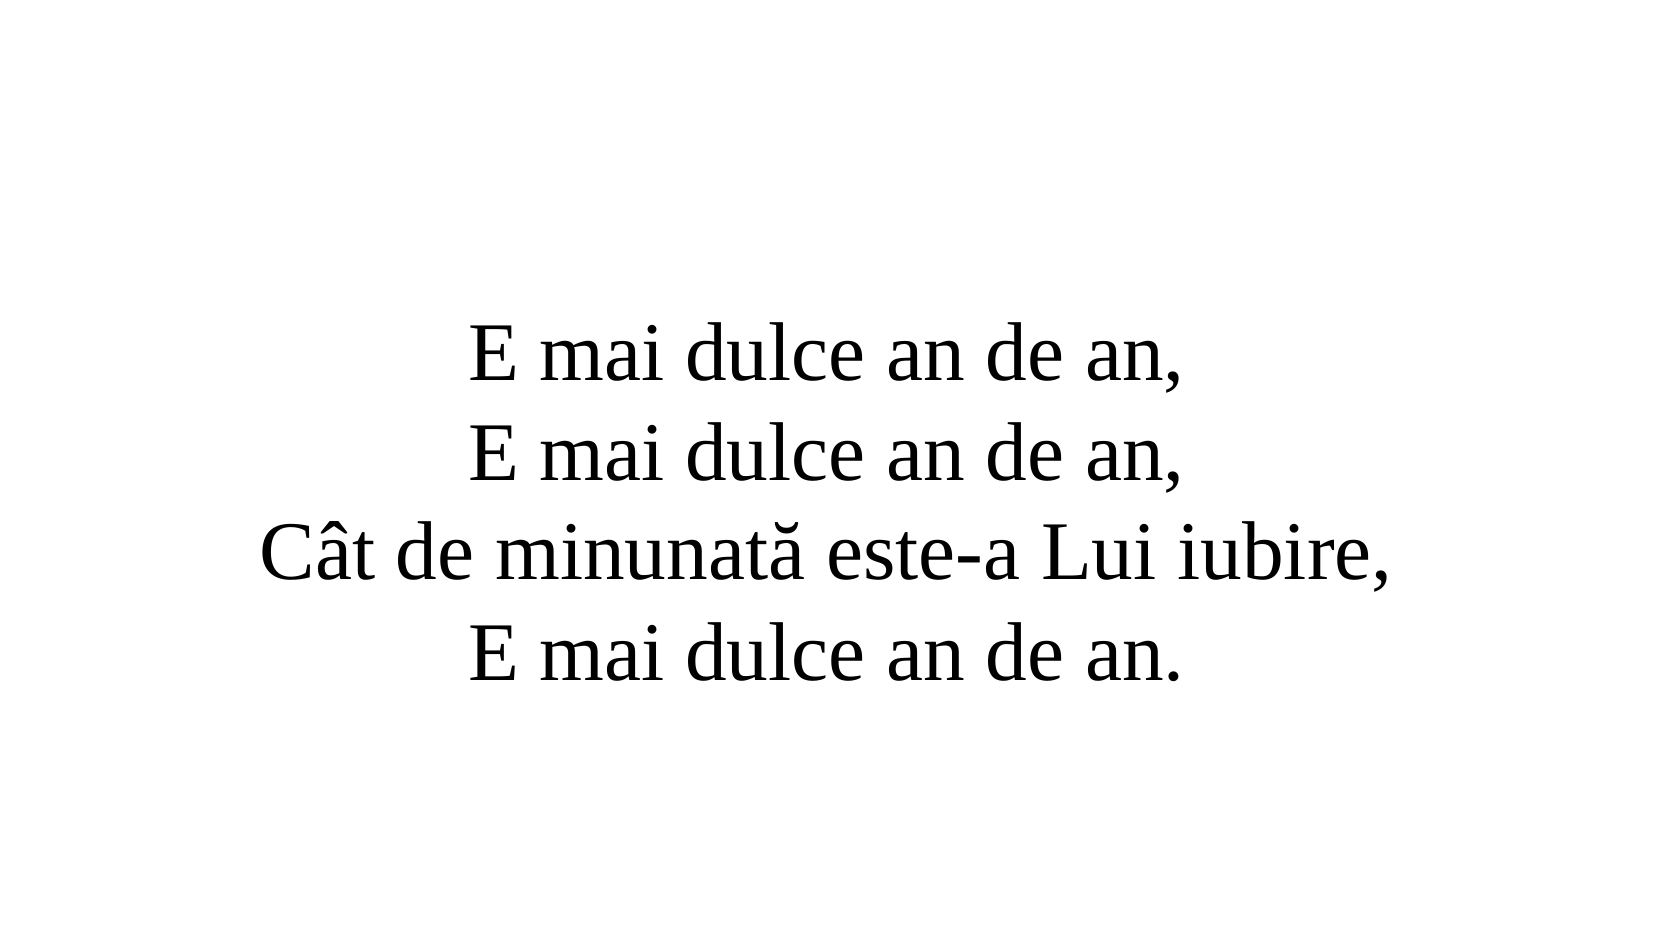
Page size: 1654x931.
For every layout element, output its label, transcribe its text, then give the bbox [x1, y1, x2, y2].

subtitle E mai dulce an de an, E mai dulce an de an, Cât de minunată este-a Lui iubire, E mai dulce an de an. [0, 289, 1654, 651]
